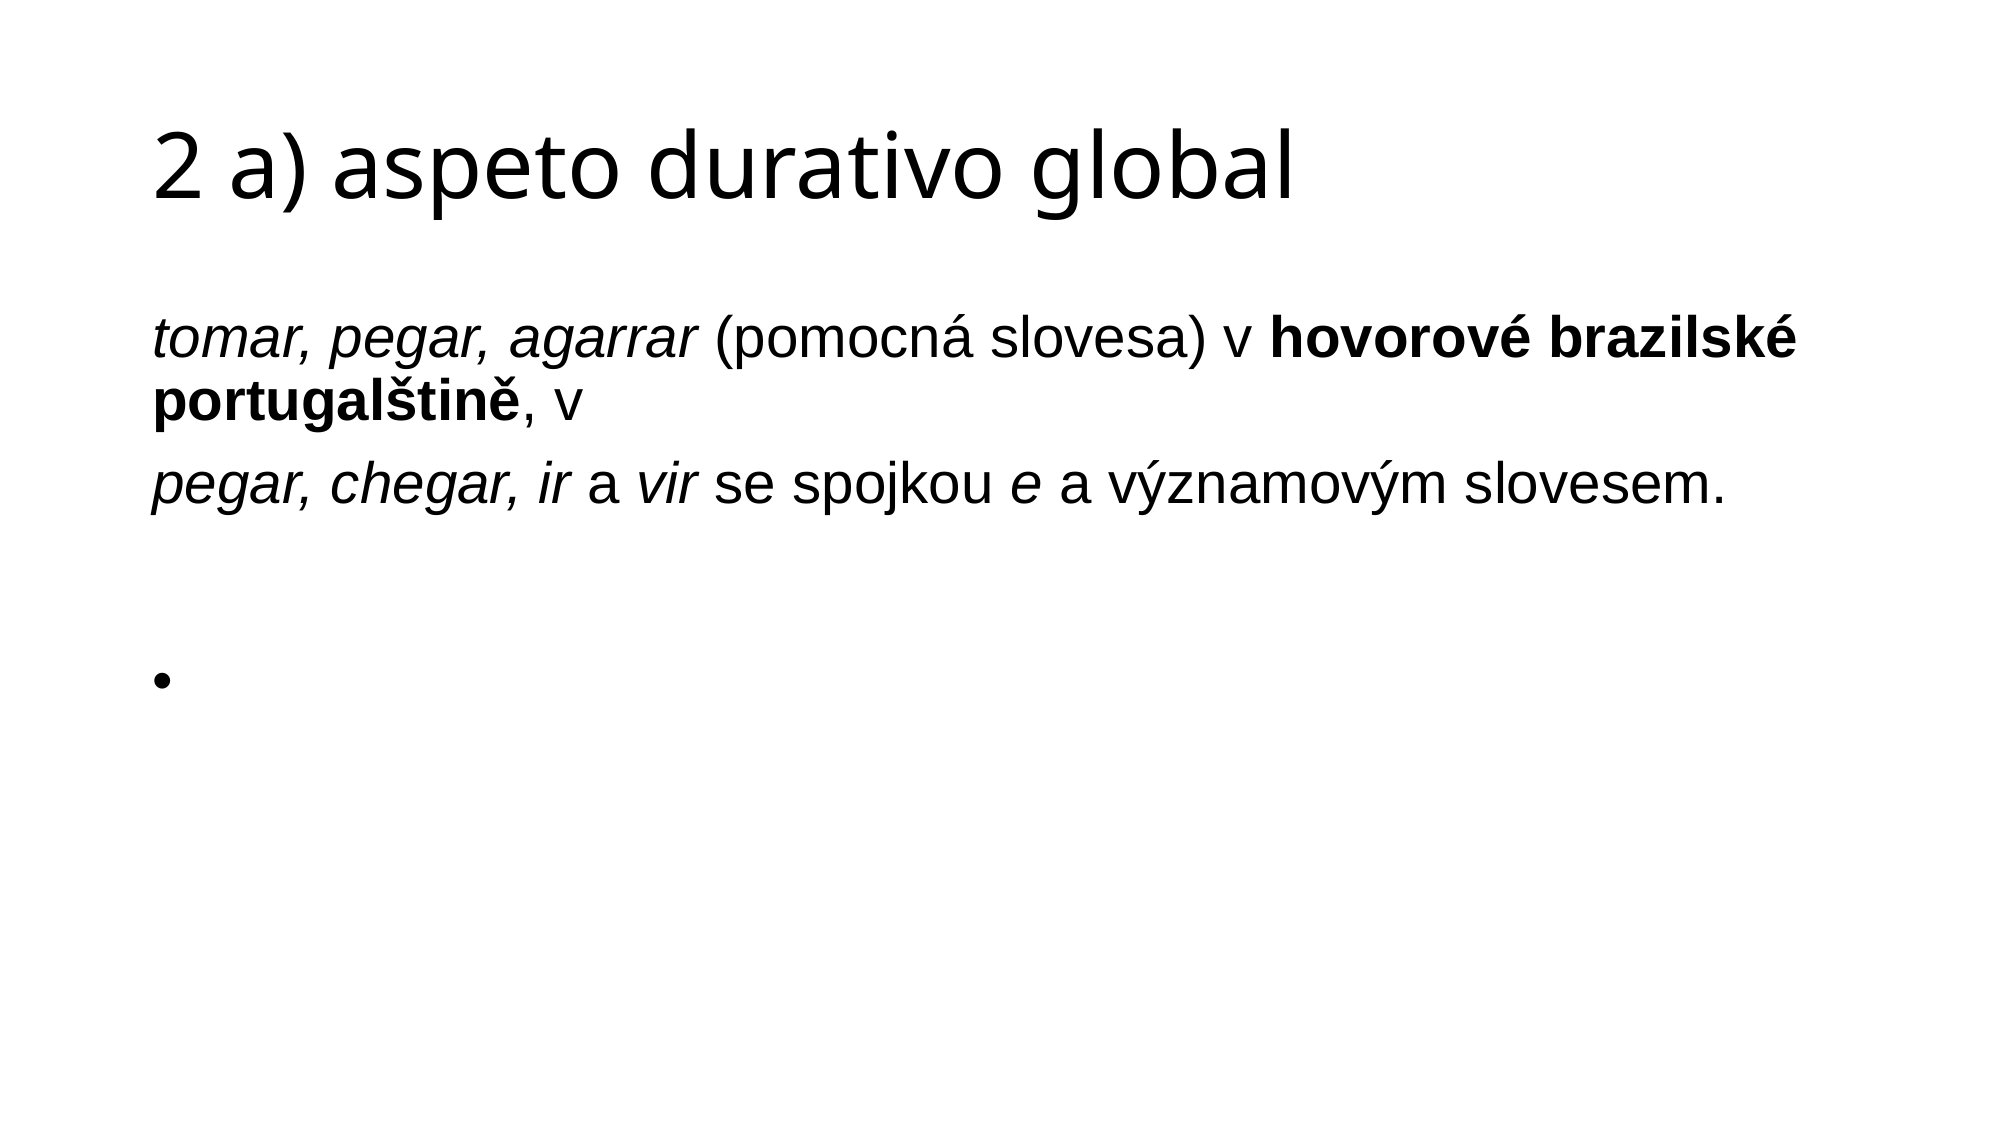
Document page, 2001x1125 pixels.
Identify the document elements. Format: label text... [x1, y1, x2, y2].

list tomar, pegar, agarrar (pomocná slovesa) v hovorové brazilské portugalštině, v pegar, chegar, ir a vir se spojkou e a významovým slovesem. [137, 299, 1863, 1014]
title 2 a) aspeto durativo global [137, 59, 1863, 278]
